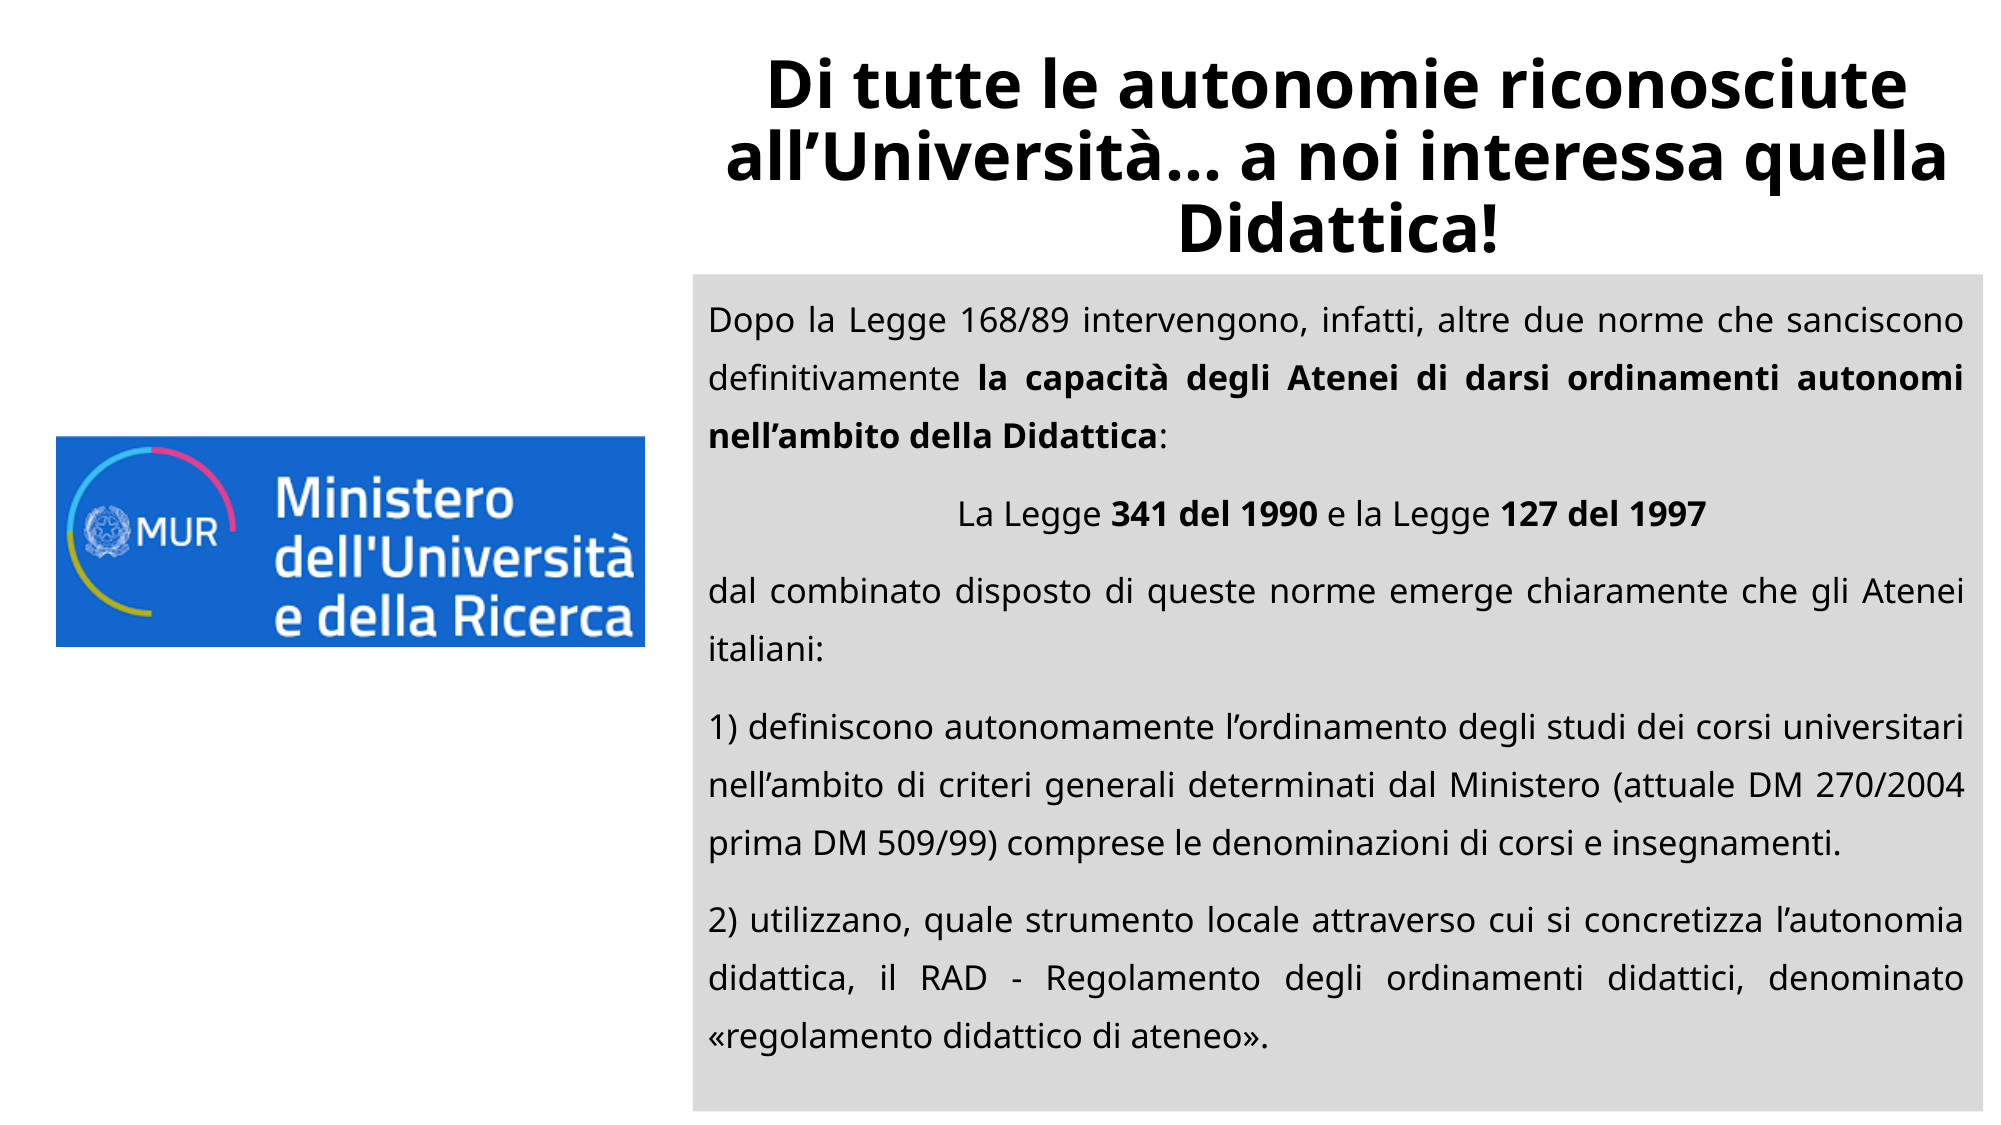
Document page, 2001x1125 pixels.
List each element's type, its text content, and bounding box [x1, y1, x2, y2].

list Dopo la Legge 168/89 intervengono, infatti, altre due norme che sanciscono definitivamente la capacità degli Atenei di darsi ordinamenti autonomi nell’ambito della Didattica: La Legge 341 del 1990 e la Legge 127 del 1997 dal combinato disposto di queste norme emerge chiaramente che gli Atenei italiani: 1) definiscono autonomamente l’ordinamento degli studi dei corsi universitari nell’ambito di criteri generali determinati dal Ministero (attuale DM 270/2004 prima DM 509/99) comprese le denominazioni di corsi e insegnamenti. 2) utilizzano, quale strumento locale attraverso cui si concretizza l’autonomia didattica, il RAD - Regolamento degli ordinamenti didattici, denominato «regolamento didattico di ateneo». [692, 274, 1984, 1112]
title Di tutte le autonomie riconosciute all’Università… a noi interessa quella Didattica! [693, 33, 1984, 274]
picture [56, 436, 645, 647]
